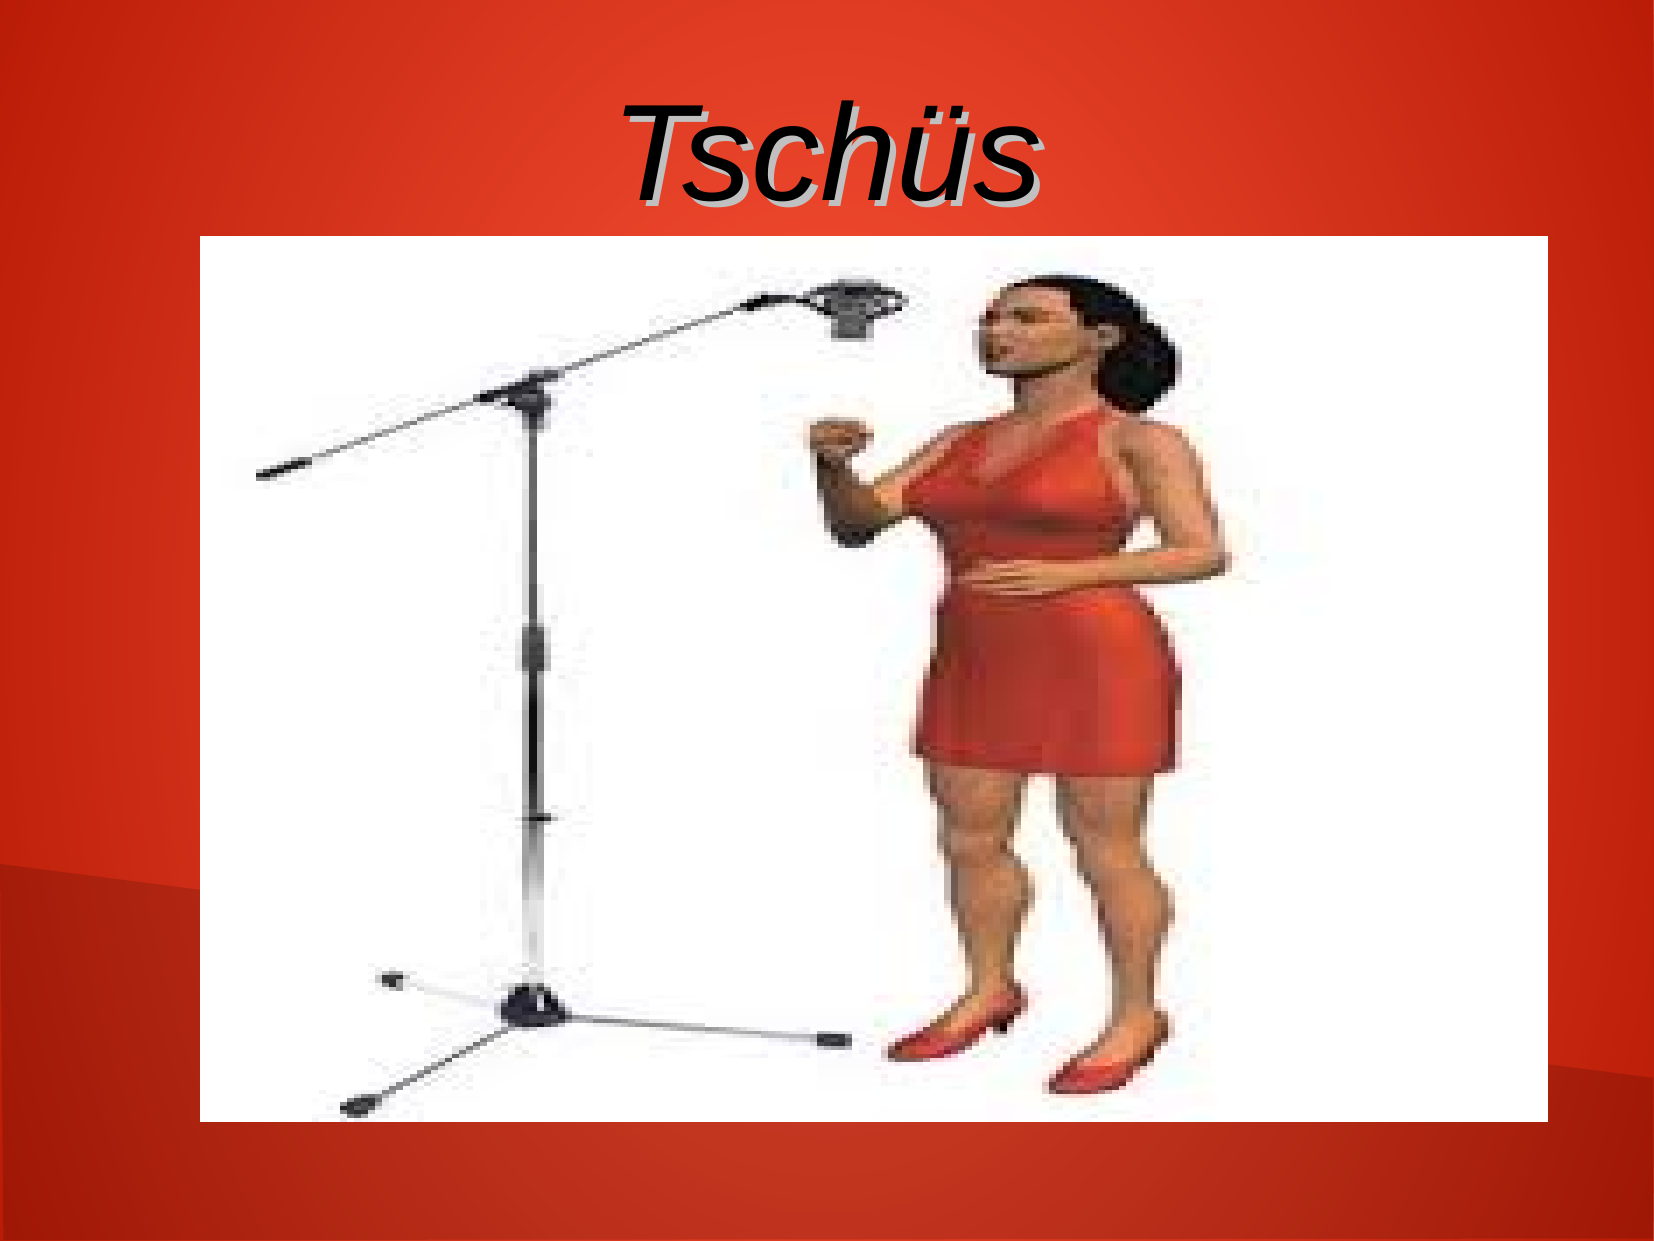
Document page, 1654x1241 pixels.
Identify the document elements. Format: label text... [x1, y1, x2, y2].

picture [200, 236, 1548, 1123]
title Tschüs [82, 49, 1571, 257]
